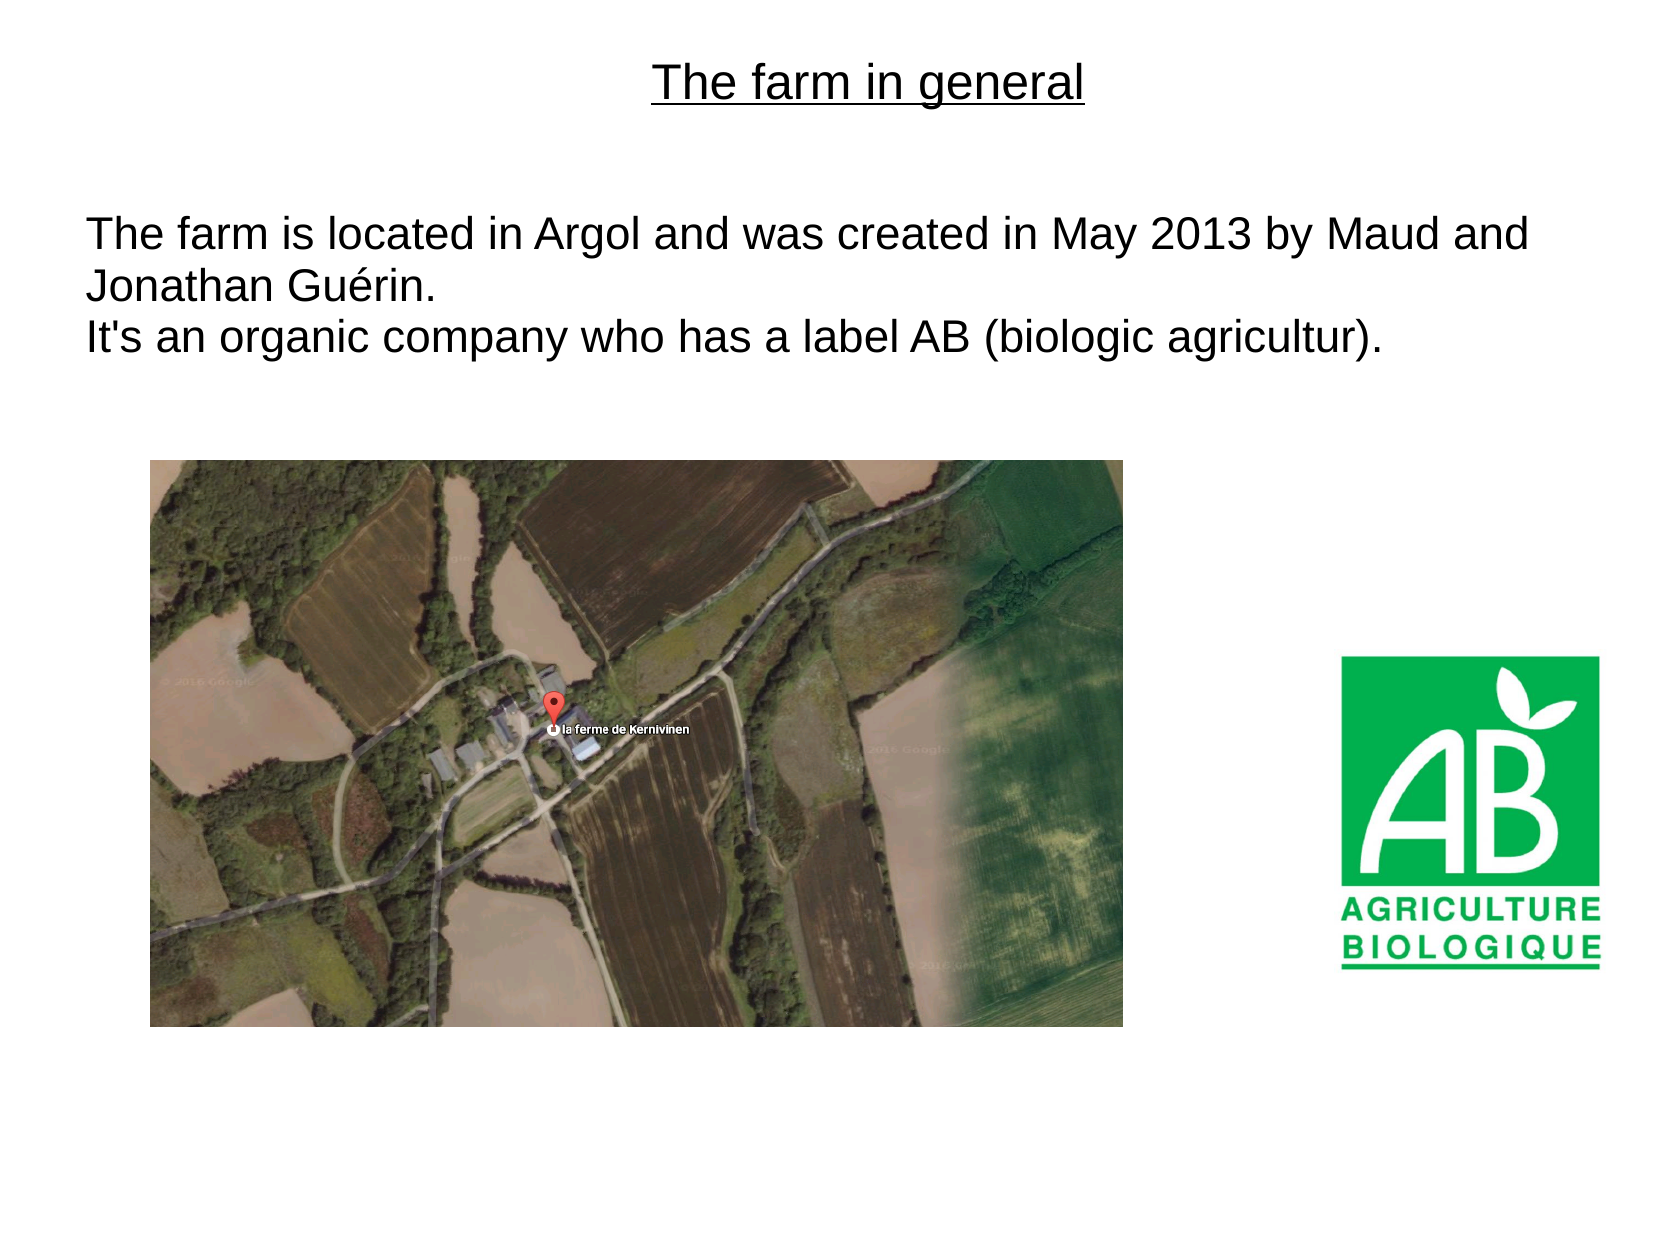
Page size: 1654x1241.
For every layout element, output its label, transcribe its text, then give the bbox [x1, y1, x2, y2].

text_box The farm is located in Argol and was created in May 2013 by Maud and Jonathan Guérin. It's an organic company who has a label AB (biologic agricultur). [70, 200, 1607, 370]
text_box The farm in general [472, 47, 1264, 118]
picture [1334, 649, 1607, 977]
picture [150, 460, 1123, 1027]
